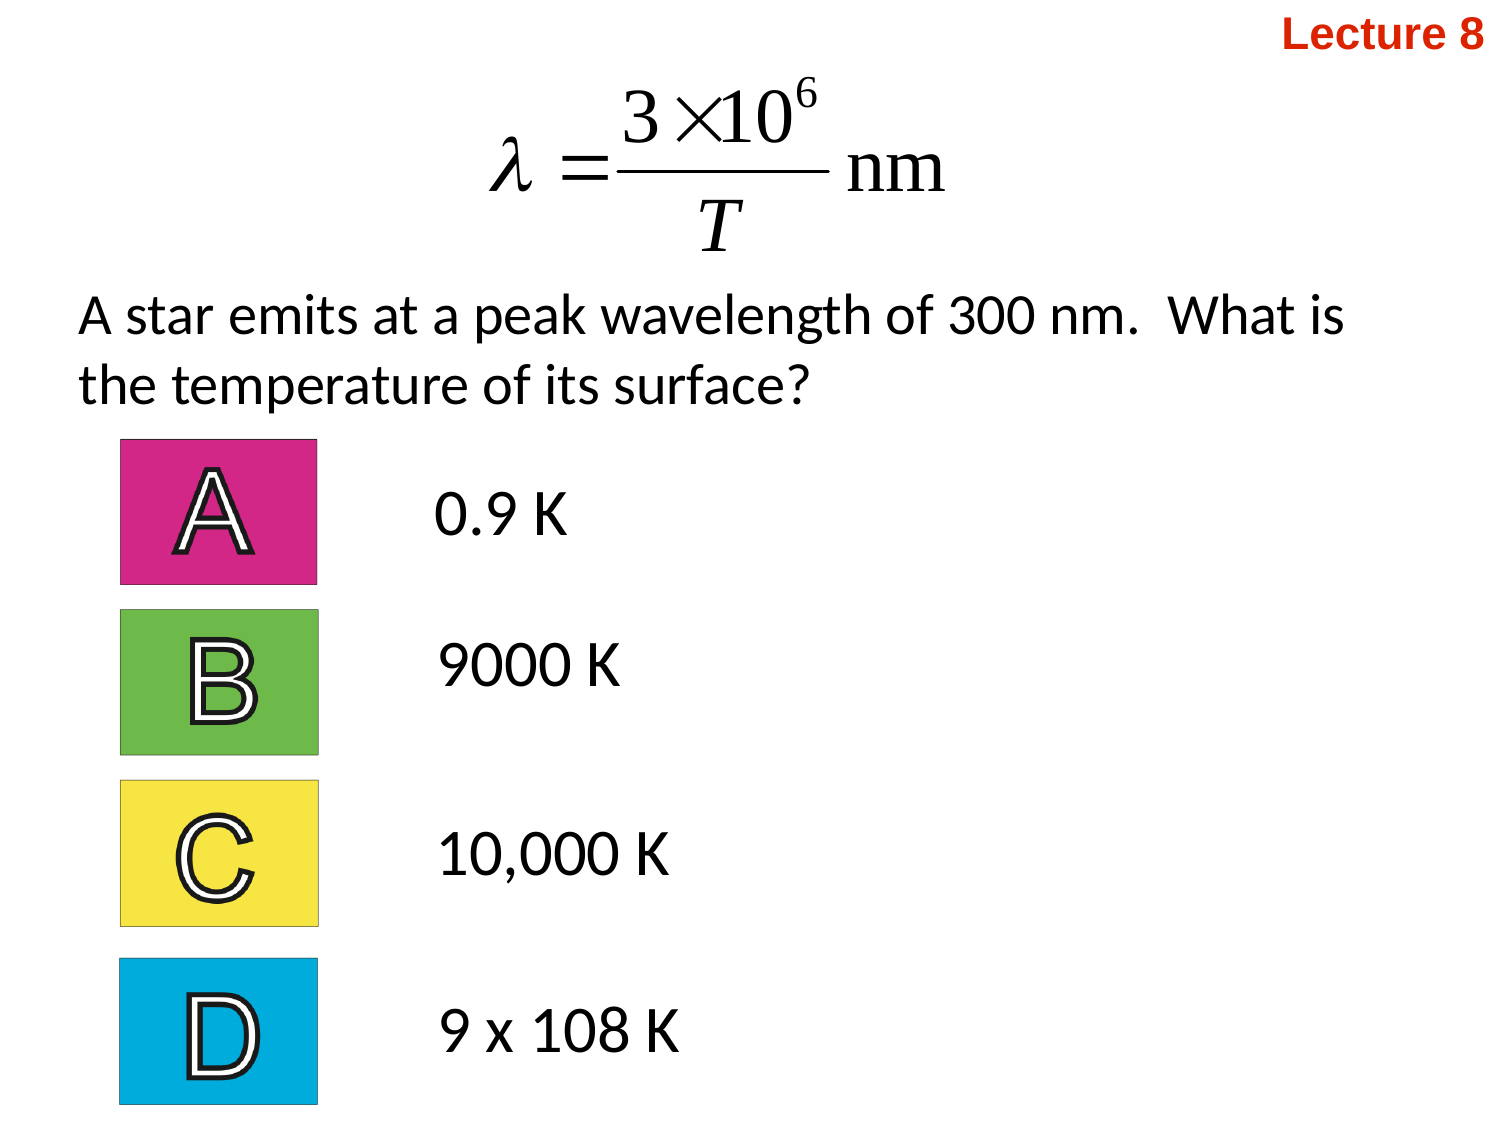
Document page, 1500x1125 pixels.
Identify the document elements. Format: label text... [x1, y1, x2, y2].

text_box A star emits at a peak wavelength of 300 nm. What is the temperature of its surface? [63, 268, 1439, 424]
picture [118, 436, 319, 587]
picture [476, 54, 961, 269]
text_box Lecture 8 [1185, 0, 1500, 67]
text_box 9000 K [422, 612, 637, 707]
text_box 0.9 K [419, 461, 584, 557]
picture [118, 778, 320, 928]
text_box 9 x 108 K [422, 978, 696, 1074]
picture [118, 956, 319, 1106]
picture [118, 607, 320, 757]
text_box 10,000 K [420, 801, 686, 897]
